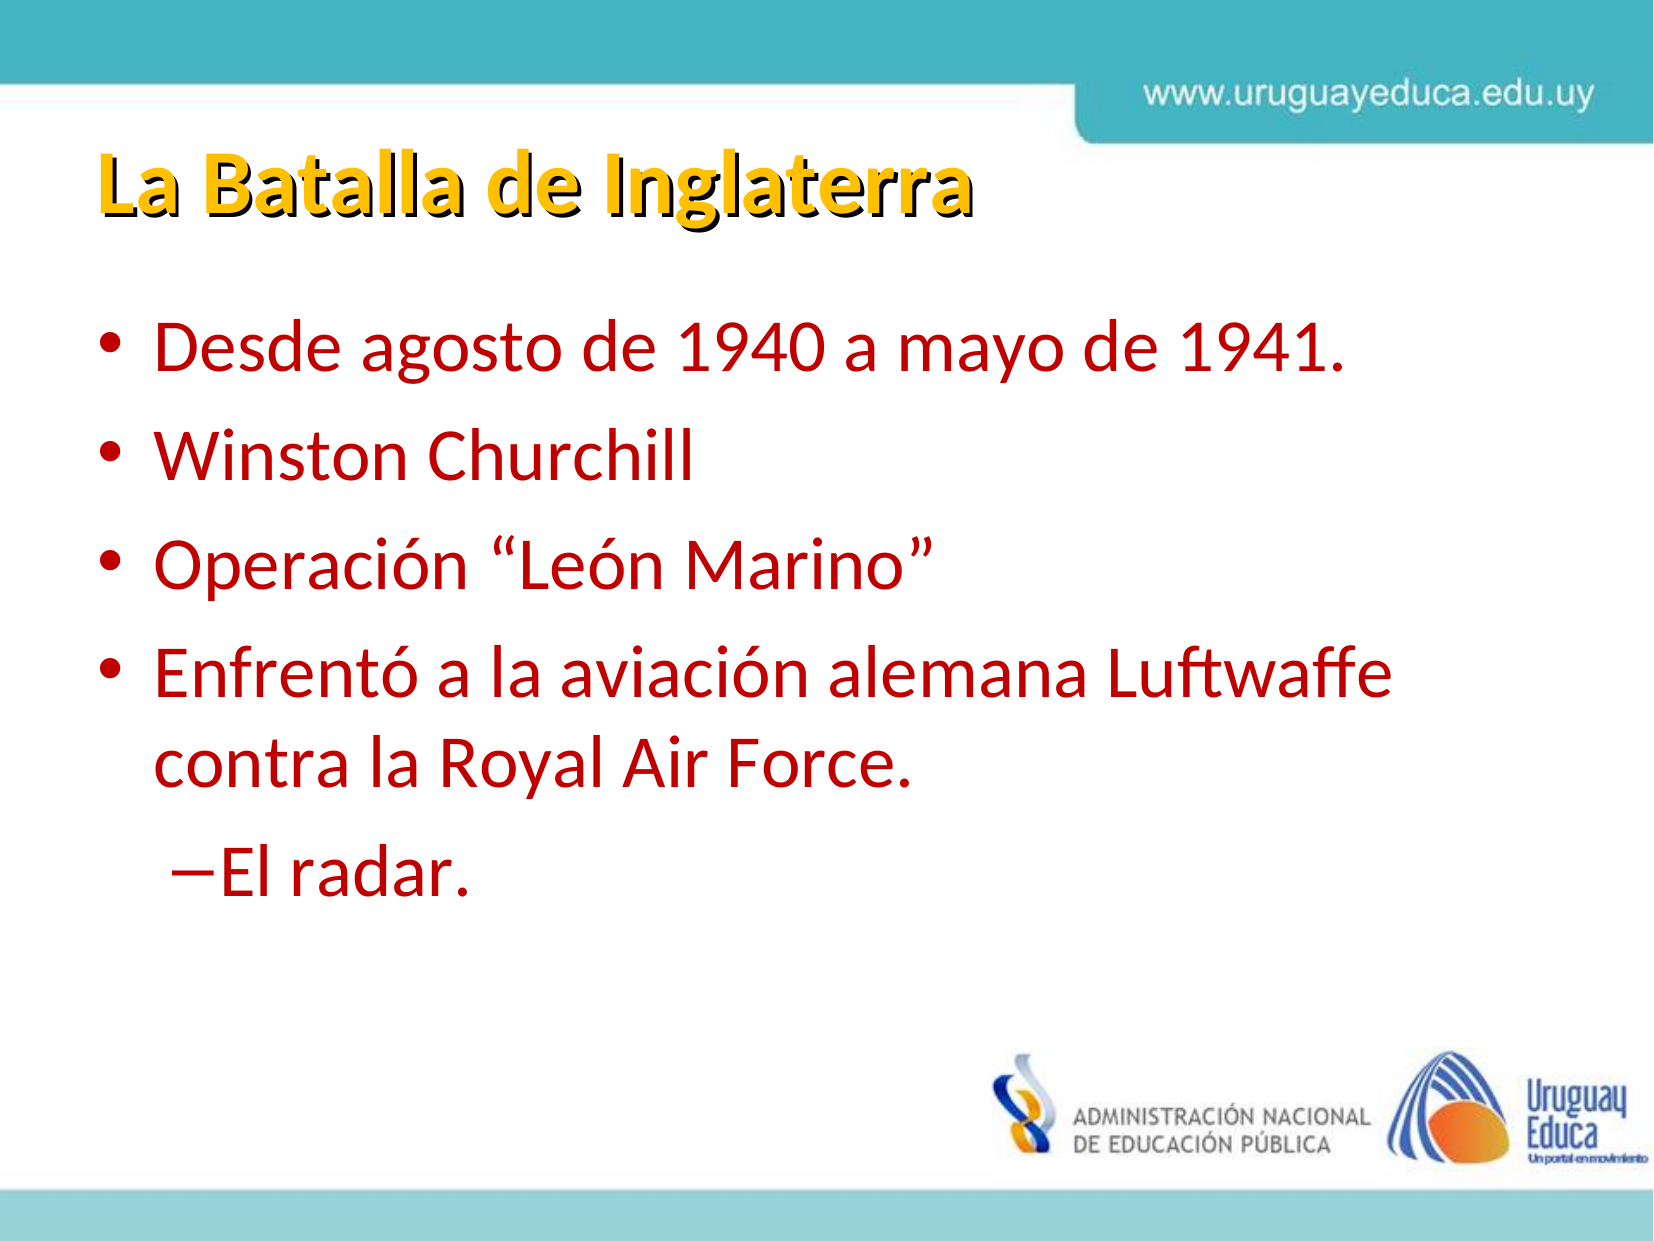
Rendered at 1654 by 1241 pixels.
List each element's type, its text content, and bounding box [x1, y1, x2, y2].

picture [0, 0, 1654, 1241]
list Desde agosto de 1940 a mayo de 1941. Winston Churchill Operación “León Marino” Enfrentó a la aviación alemana Luftwaffe contra la Royal Air Force. El radar. [82, 289, 1571, 1108]
title La Batalla de Inglaterra [8, 88, 1063, 266]
